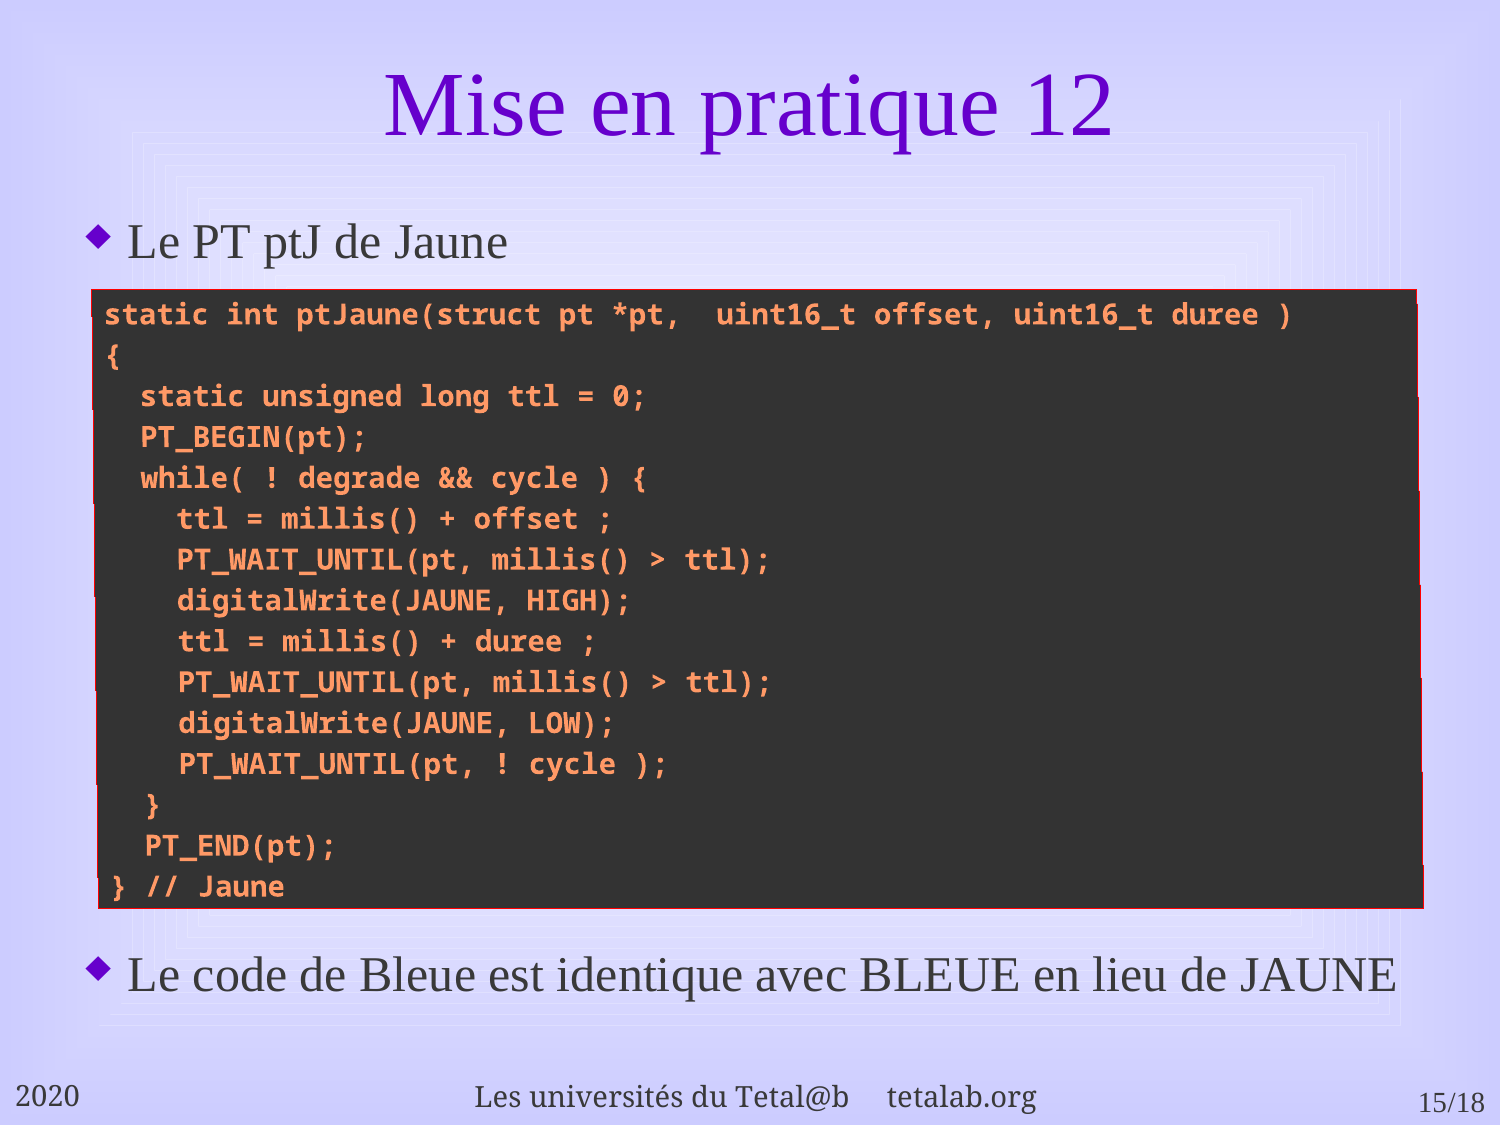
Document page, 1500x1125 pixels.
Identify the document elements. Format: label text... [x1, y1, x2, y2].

text_box static int ptJaune(struct pt *pt, uint16_t offset, uint16_t duree ) { static unsigned long ttl = 0; PT_BEGIN(pt); while( ! degrade && cycle ) { ttl = millis() + offset ; PT_WAIT_UNTIL(pt, millis() > ttl); digitalWrite(JAUNE, HIGH); ttl = millis() + duree ; PT_WAIT_UNTIL(pt, millis() > ttl); digitalWrite(JAUNE, LOW); PT_WAIT_UNTIL(pt, ! cycle ); } PT_END(pt); } // Jaune [91, 289, 1424, 909]
title Mise en pratique 12 [0, 0, 1500, 198]
list Le PT ptJ de Jaune Le code de Bleue est identique avec BLEUE en lieu de JAUNE [70, 200, 1453, 1075]
